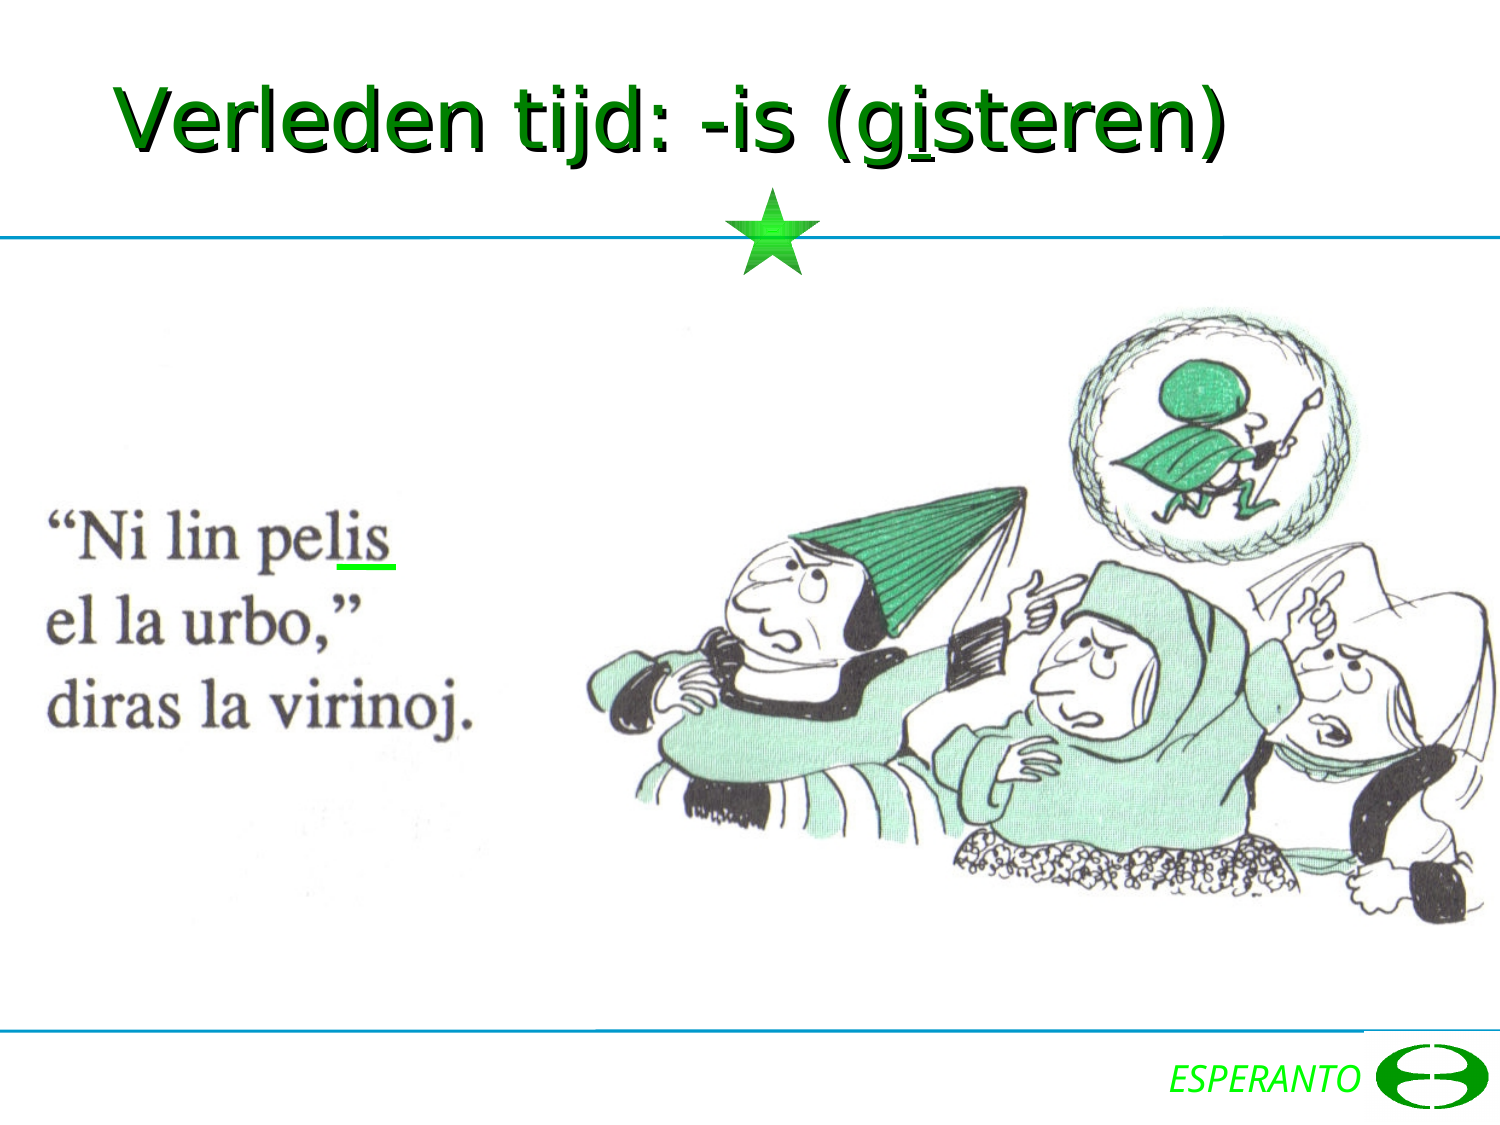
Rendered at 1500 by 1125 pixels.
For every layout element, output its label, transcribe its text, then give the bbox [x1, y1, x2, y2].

title Verleden tijd: -is (gisteren) [112, 5, 1448, 245]
picture [37, 289, 1500, 945]
picture [1364, 1032, 1500, 1122]
